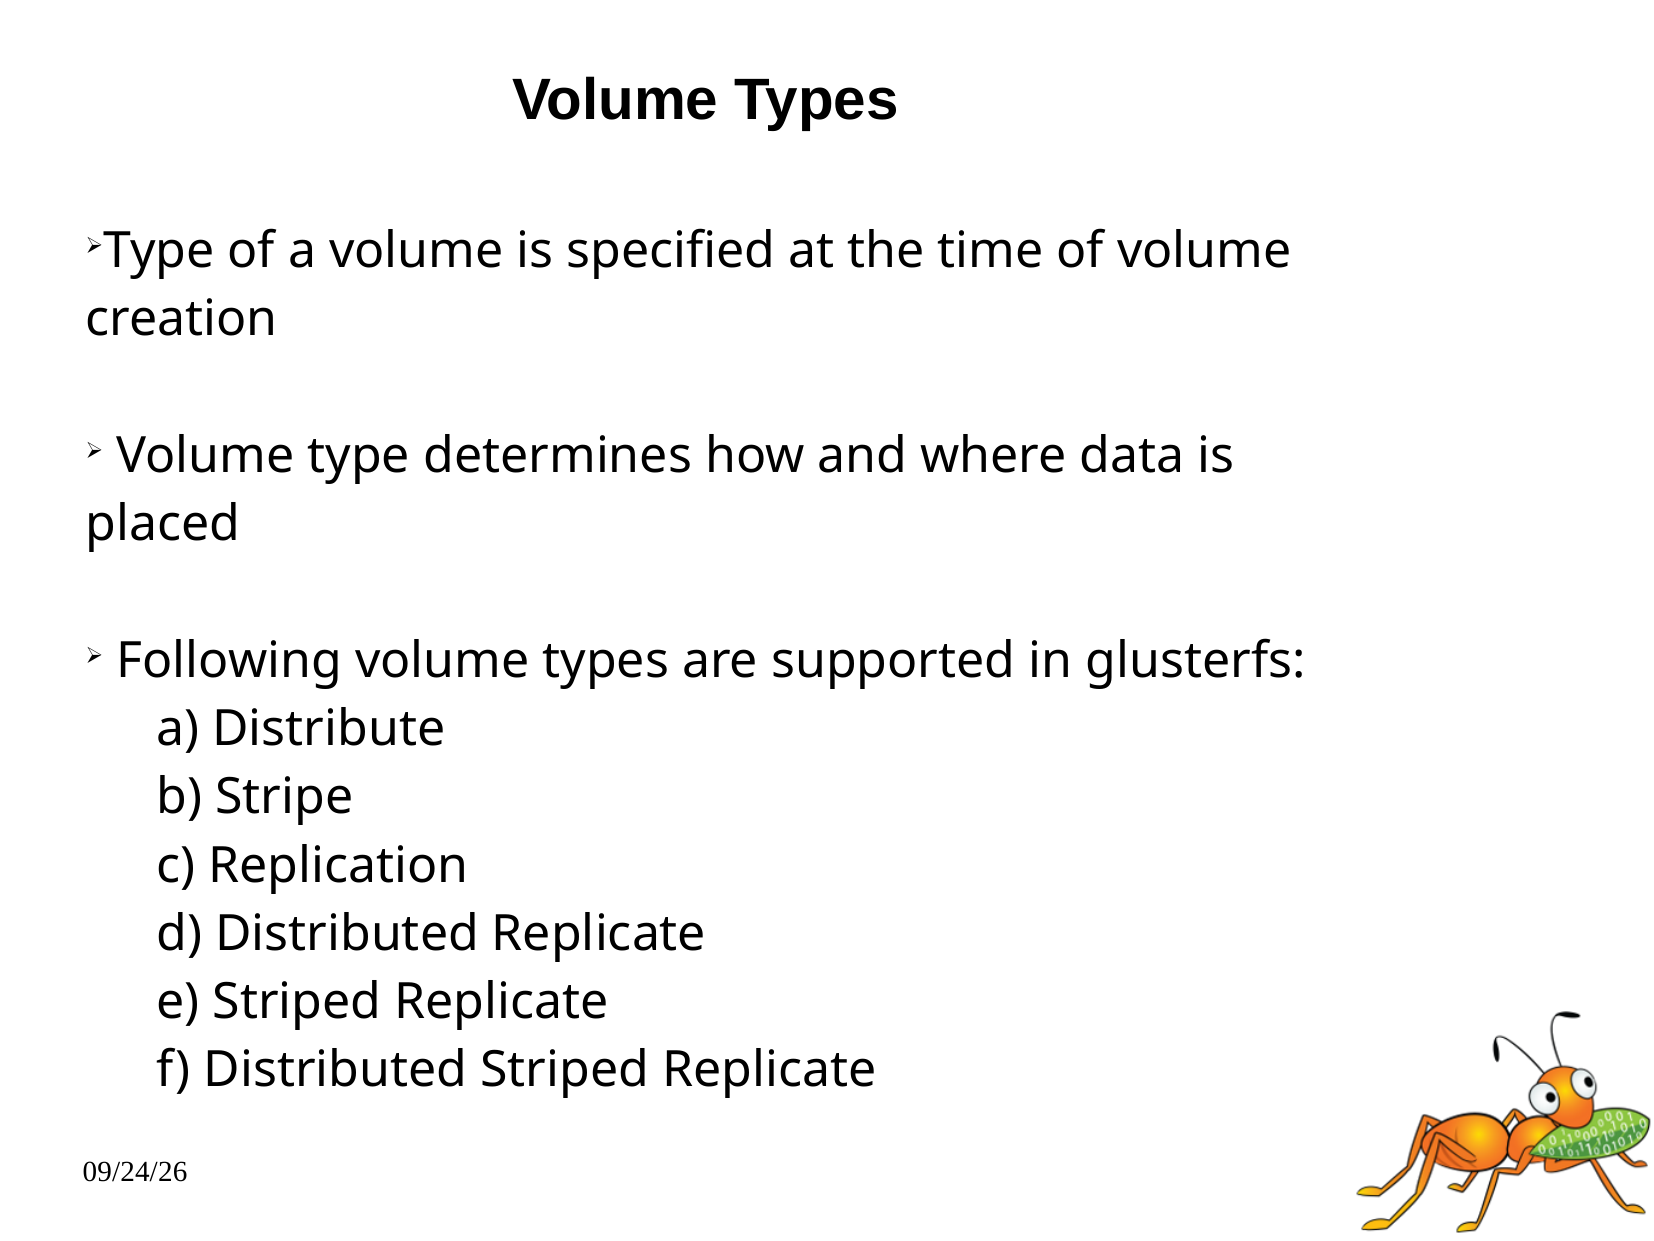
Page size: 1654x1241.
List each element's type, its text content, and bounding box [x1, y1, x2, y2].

picture [1353, 1009, 1654, 1235]
text_box Type of a volume is specified at the time of volume creation Volume type determines how and where data is placed Following volume types are supported in glusterfs: a) Distribute b) Stripe c) Replication d) Distributed Replicate e) Striped Replicate f) Distributed Striped Replicate [70, 206, 1400, 1037]
text_box Volume Types [70, 59, 1341, 139]
